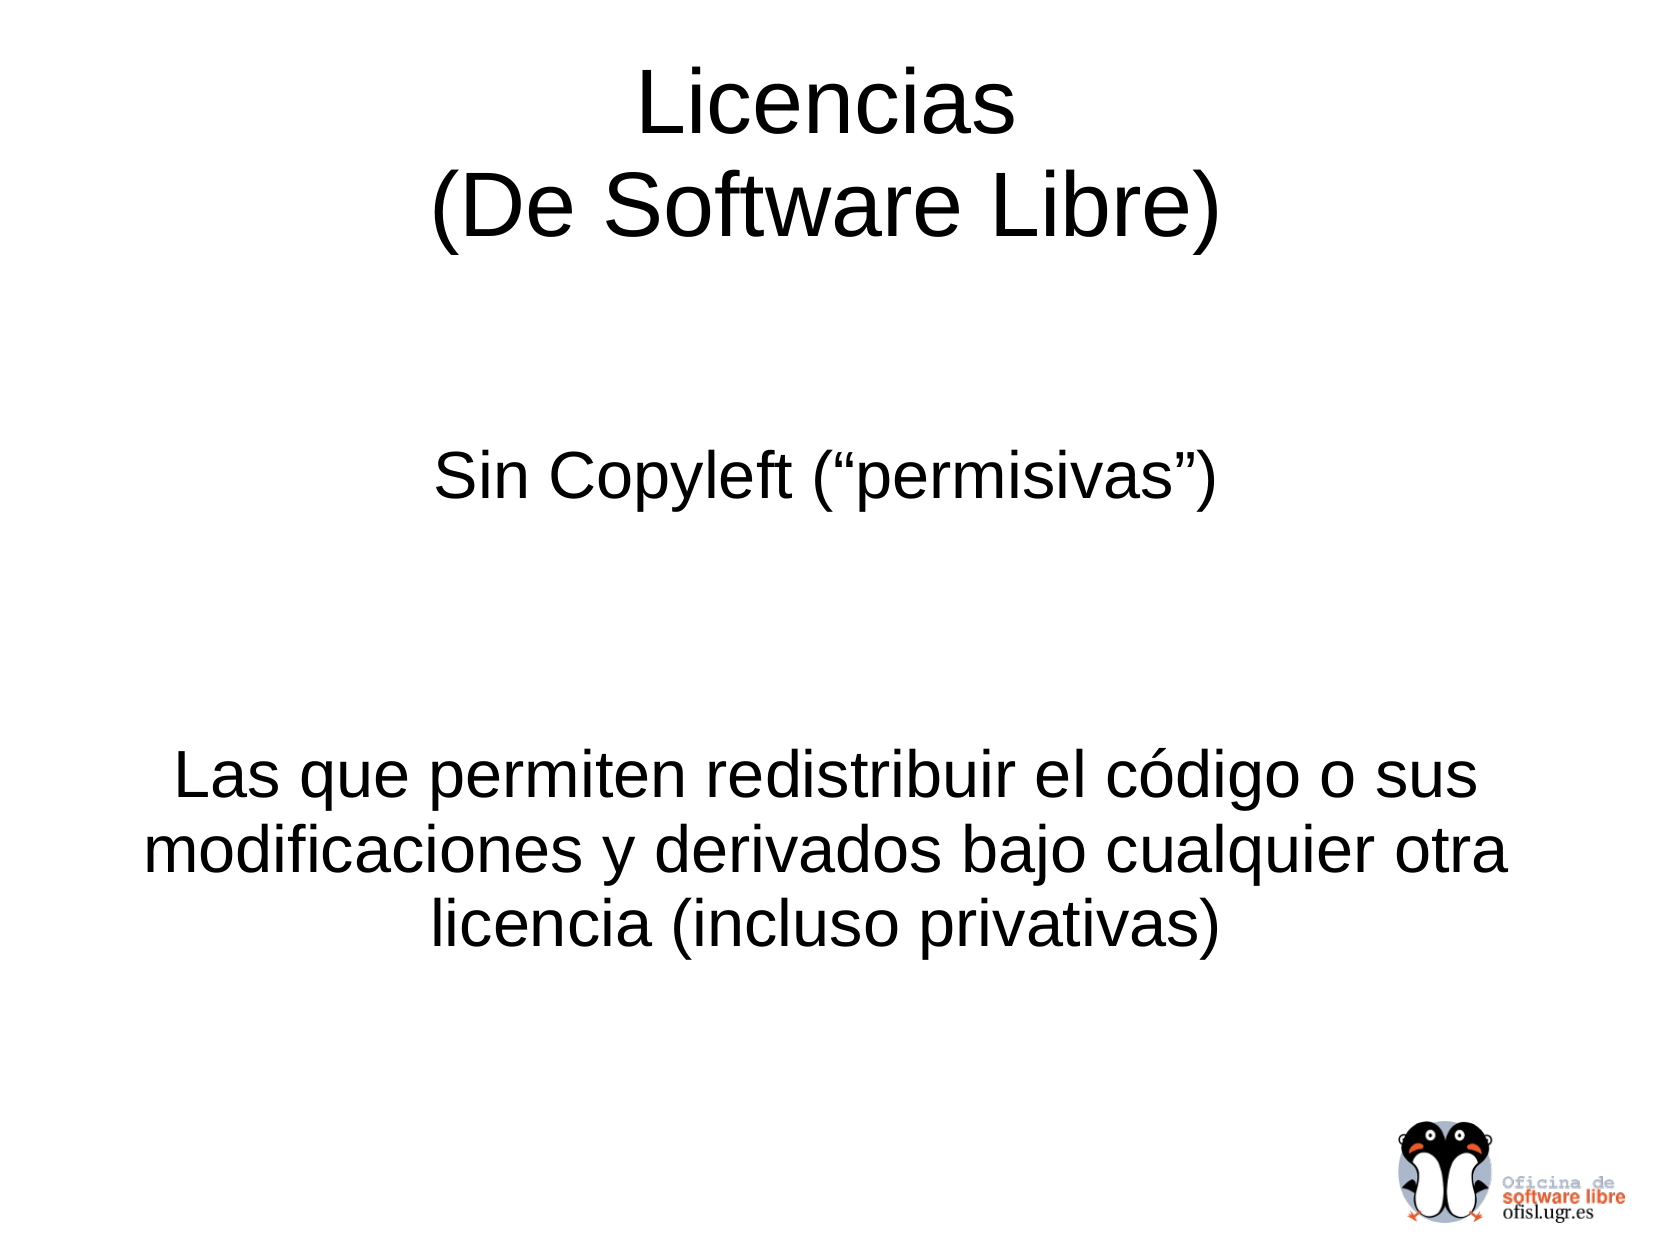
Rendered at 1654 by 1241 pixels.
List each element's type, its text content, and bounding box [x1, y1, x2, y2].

subtitle Sin Copyleft (“permisivas”) Las que permiten redistribuir el código o sus modificaciones y derivados bajo cualquier otra licencia (incluso privativas) [82, 297, 1571, 1102]
title Licencias (De Software Libre) [82, 50, 1571, 256]
picture [1398, 1121, 1625, 1223]
